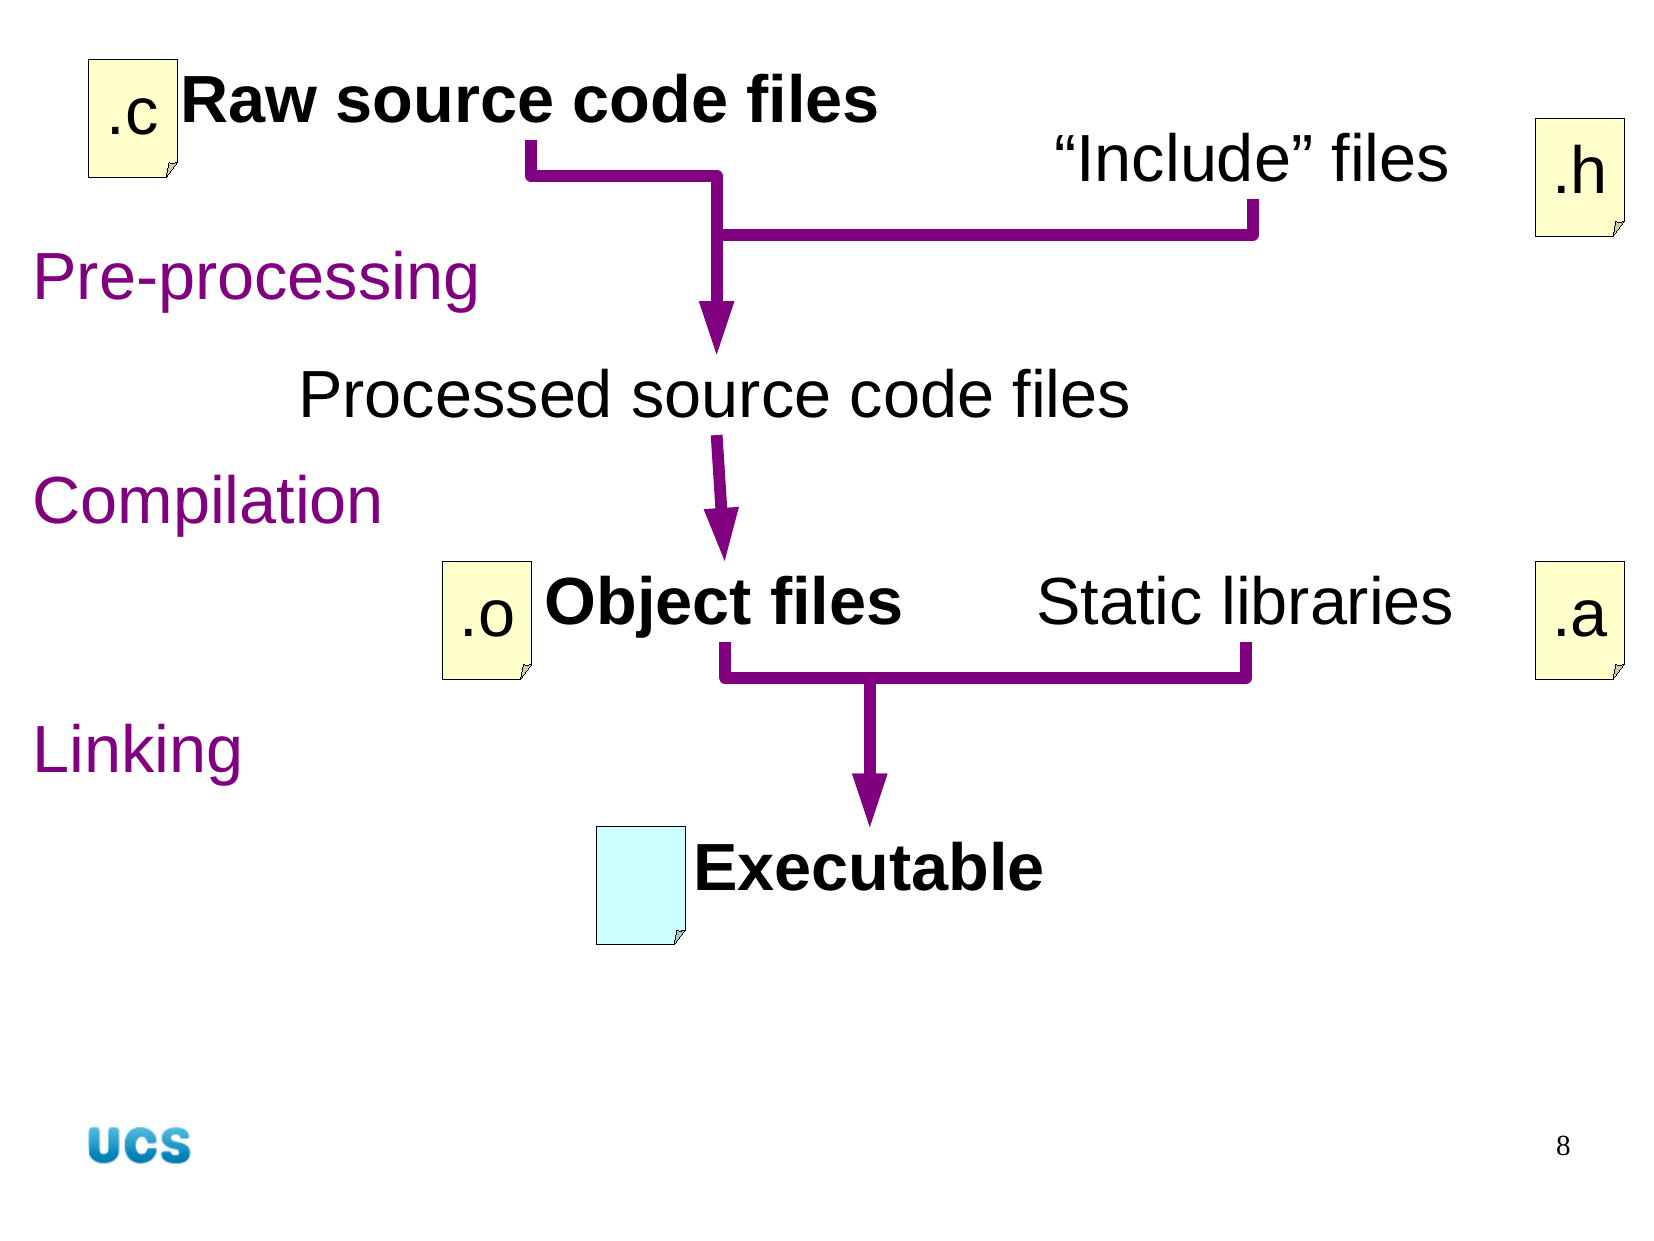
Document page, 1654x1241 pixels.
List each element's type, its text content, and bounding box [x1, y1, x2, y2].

text_box Object files [541, 561, 908, 642]
text_box Compilation [29, 460, 389, 542]
text_box .h [1535, 118, 1625, 237]
text_box Raw source code files [178, 59, 886, 140]
text_box Static libraries [1033, 561, 1460, 642]
text_box .o [442, 561, 532, 680]
text_box Linking [29, 708, 248, 790]
text_box Executable [690, 826, 1050, 908]
text_box .a [1535, 561, 1625, 680]
text_box Processed source code files [295, 354, 1139, 436]
picture [88, 1126, 191, 1165]
text_box .c [88, 59, 178, 178]
text_box [596, 826, 686, 945]
text_box “Include” files [1051, 118, 1455, 199]
text_box Pre-processing [29, 236, 486, 317]
